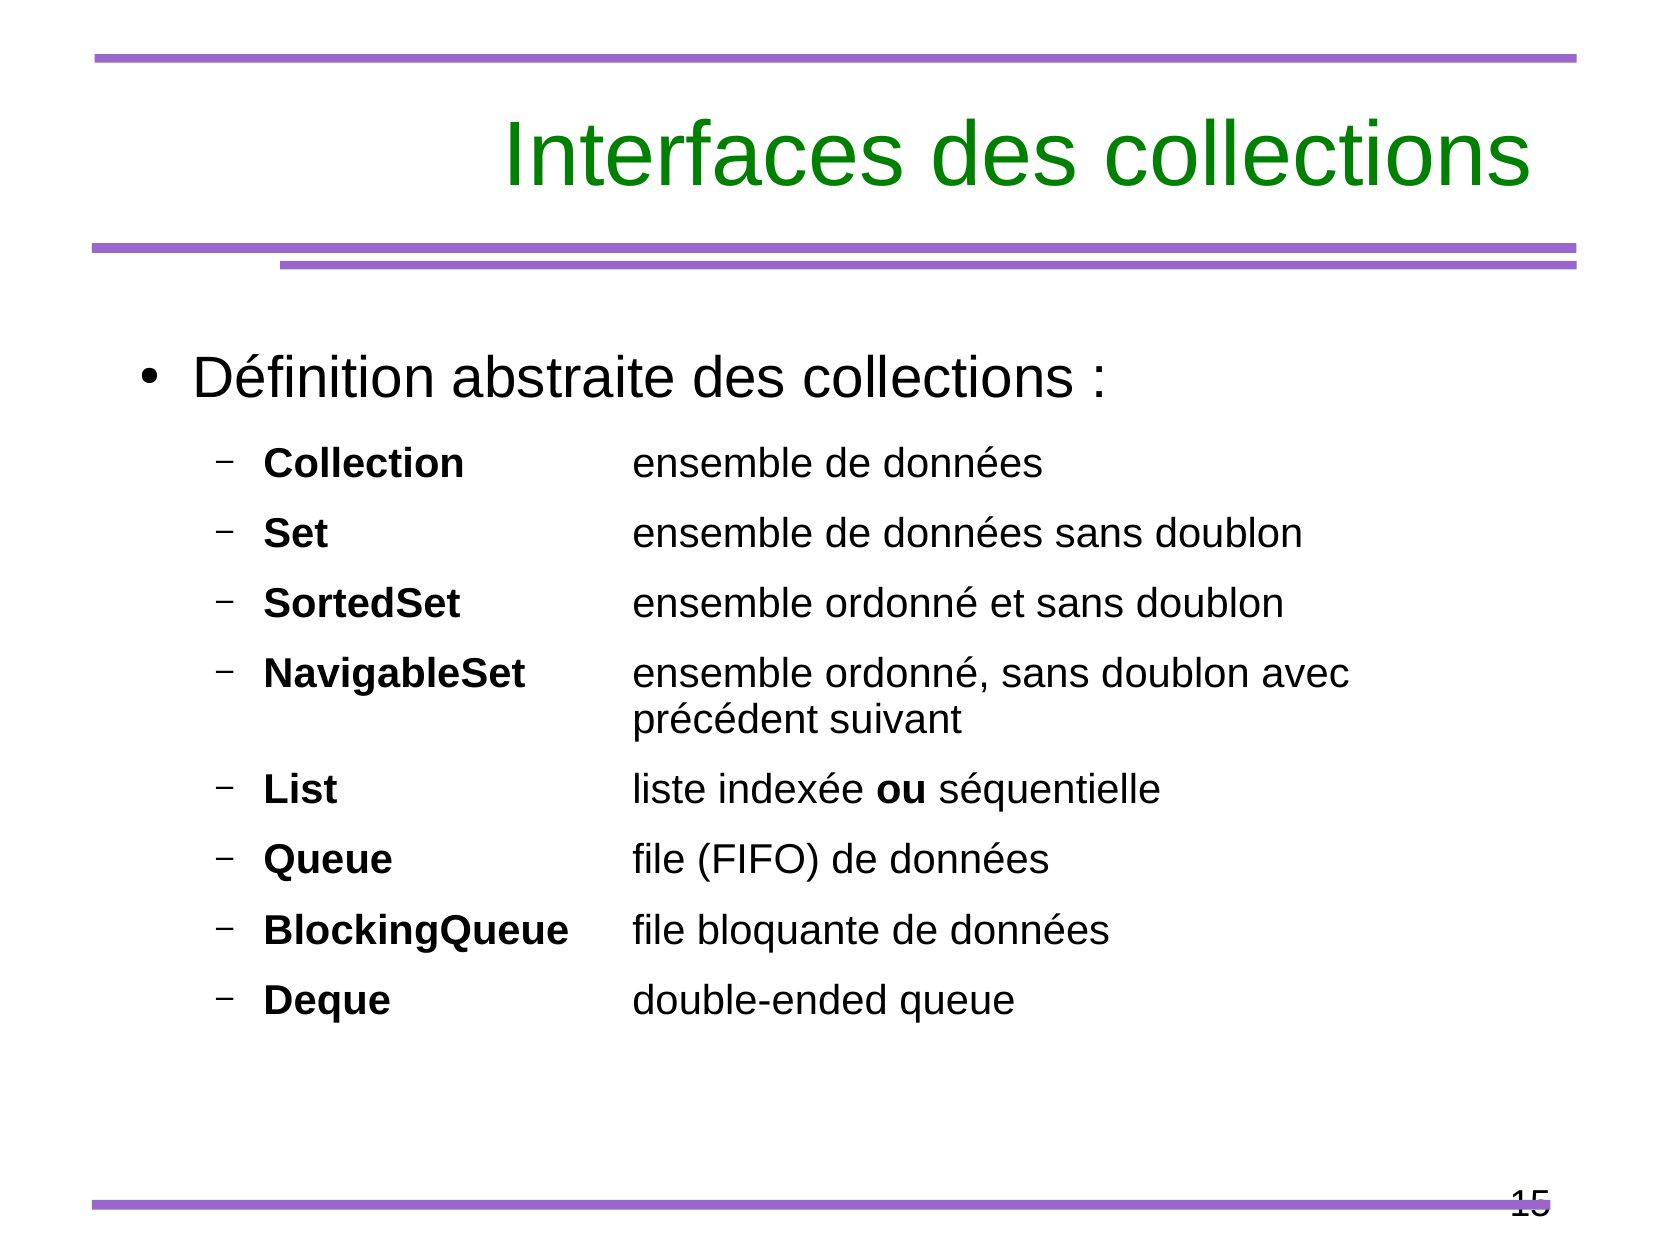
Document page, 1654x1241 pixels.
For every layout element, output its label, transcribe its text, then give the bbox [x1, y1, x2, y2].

title Interfaces des collections [121, 49, 1534, 257]
list Définition abstraite des collections : Collection ensemble de données Set ensemble de données sans doublon SortedSet ensemble ordonné et sans doublon NavigableSet ensemble ordonné, sans doublon avec précédent suivant List liste indexée ou séquentielle Queue file (FIFO) de données BlockingQueue file bloquante de données Deque double-ended queue [121, 344, 1534, 1181]
